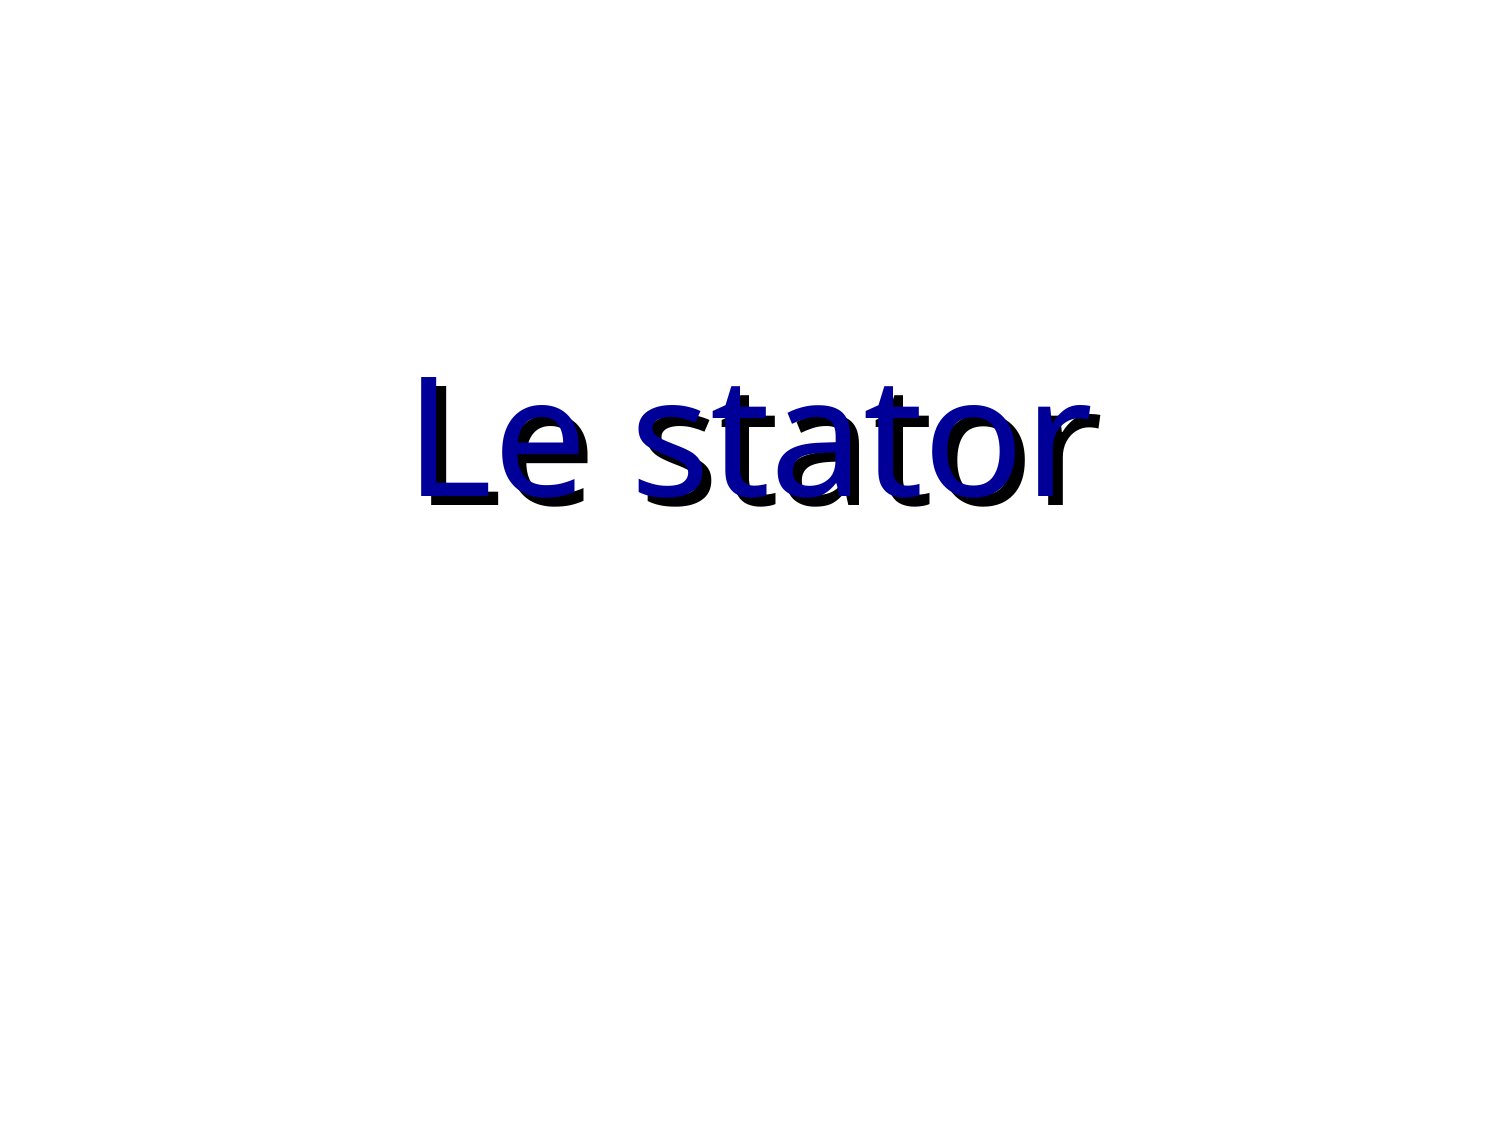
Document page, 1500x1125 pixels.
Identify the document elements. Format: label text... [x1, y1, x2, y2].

title Le stator [112, 349, 1388, 538]
